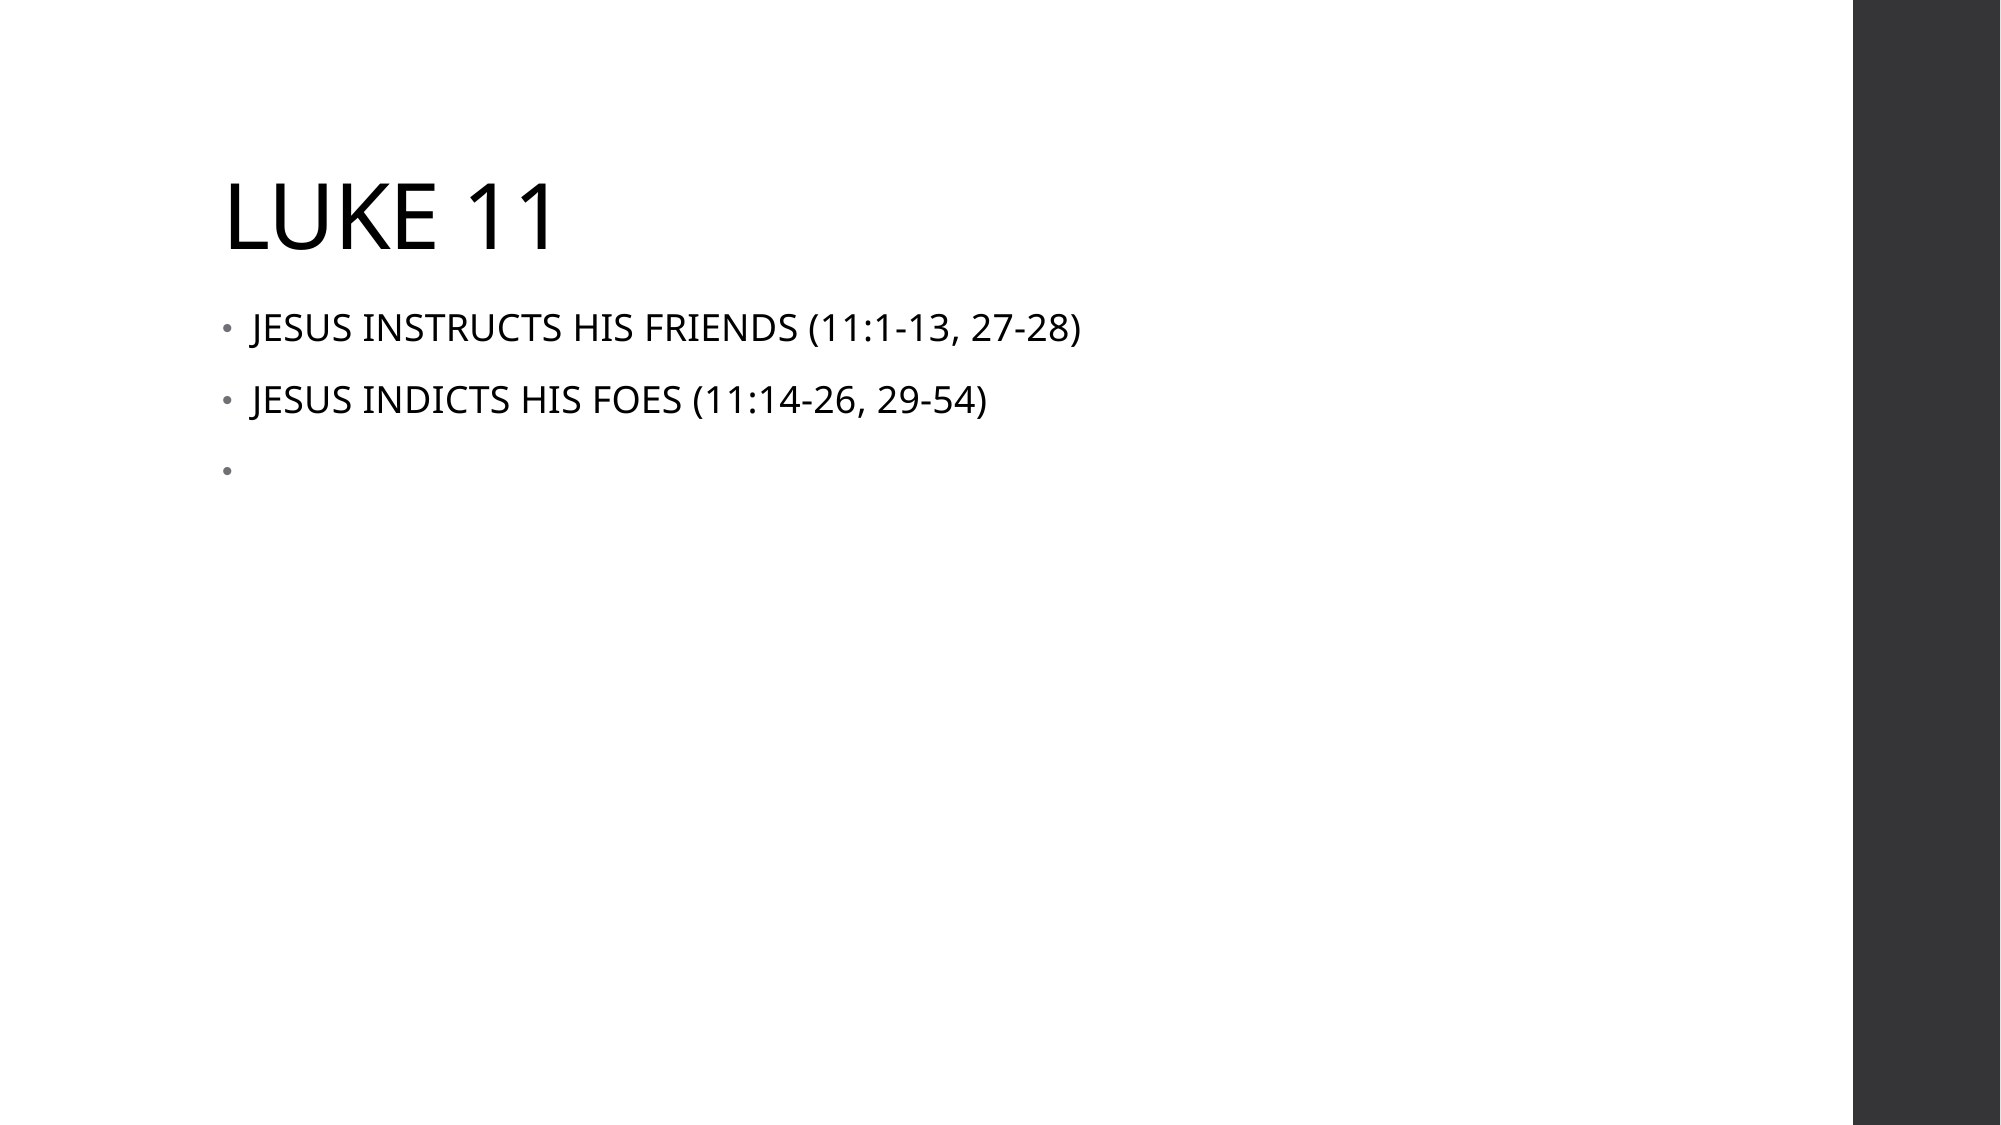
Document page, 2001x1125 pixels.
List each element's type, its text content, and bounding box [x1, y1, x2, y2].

title LUKE 11 [206, 60, 1797, 278]
list JESUS INSTRUCTS HIS FRIENDS (11:1-13, 27-28) JESUS INDICTS HIS FOES (11:14-26, 29-54) [206, 299, 1617, 1014]
